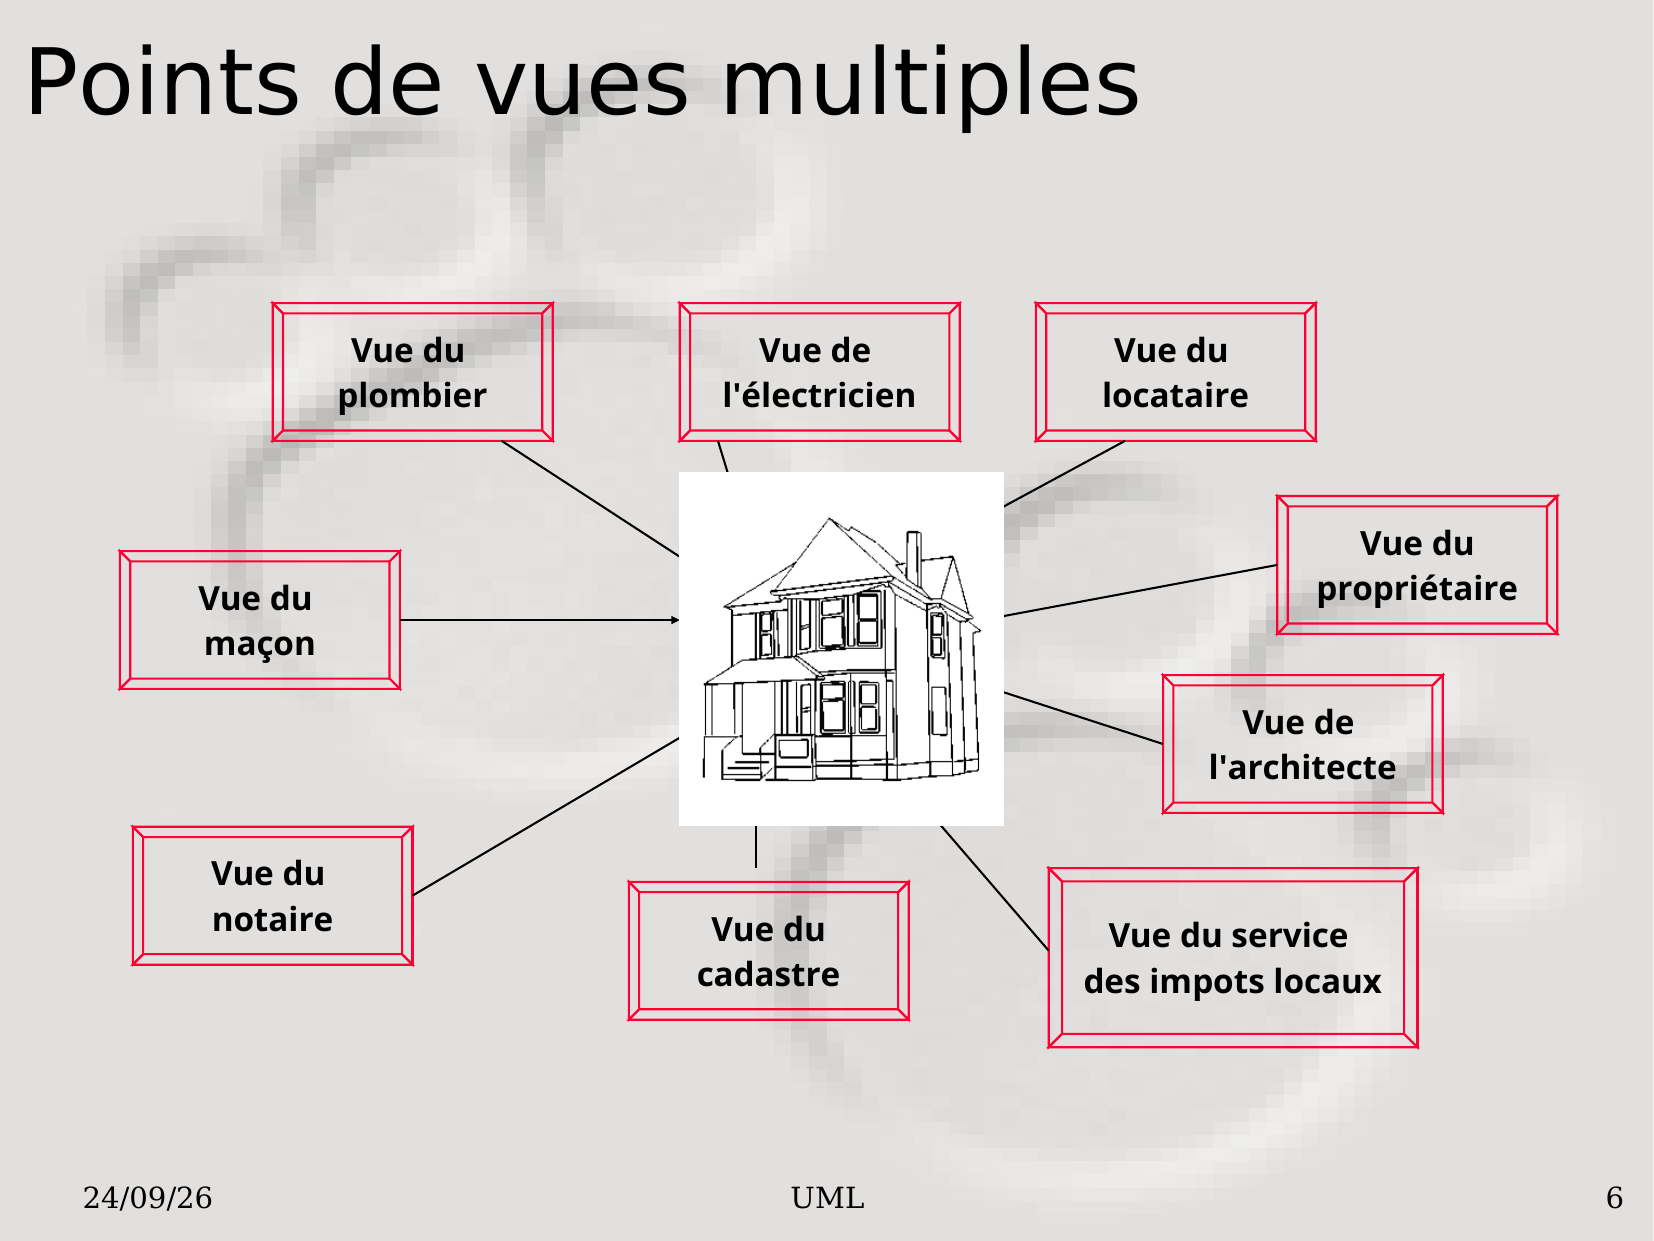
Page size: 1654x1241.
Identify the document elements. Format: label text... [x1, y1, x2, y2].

text_box Vue du locataire [1047, 314, 1305, 430]
picture [0, 0, 1654, 1241]
text_box Vue du plombier [283, 314, 542, 430]
text_box Vue de l'architecte [1174, 686, 1432, 802]
text_box Vue du service des impots locaux [1063, 882, 1404, 1033]
text_box Vue du propriétaire [1288, 507, 1547, 623]
text_box Vue du notaire [144, 838, 402, 954]
text_box Vue de l'électricien [691, 314, 949, 430]
title Points de vues multiples [8, 21, 1538, 144]
text_box Vue du cadastre [640, 893, 898, 1009]
text_box Vue du maçon [131, 562, 389, 678]
